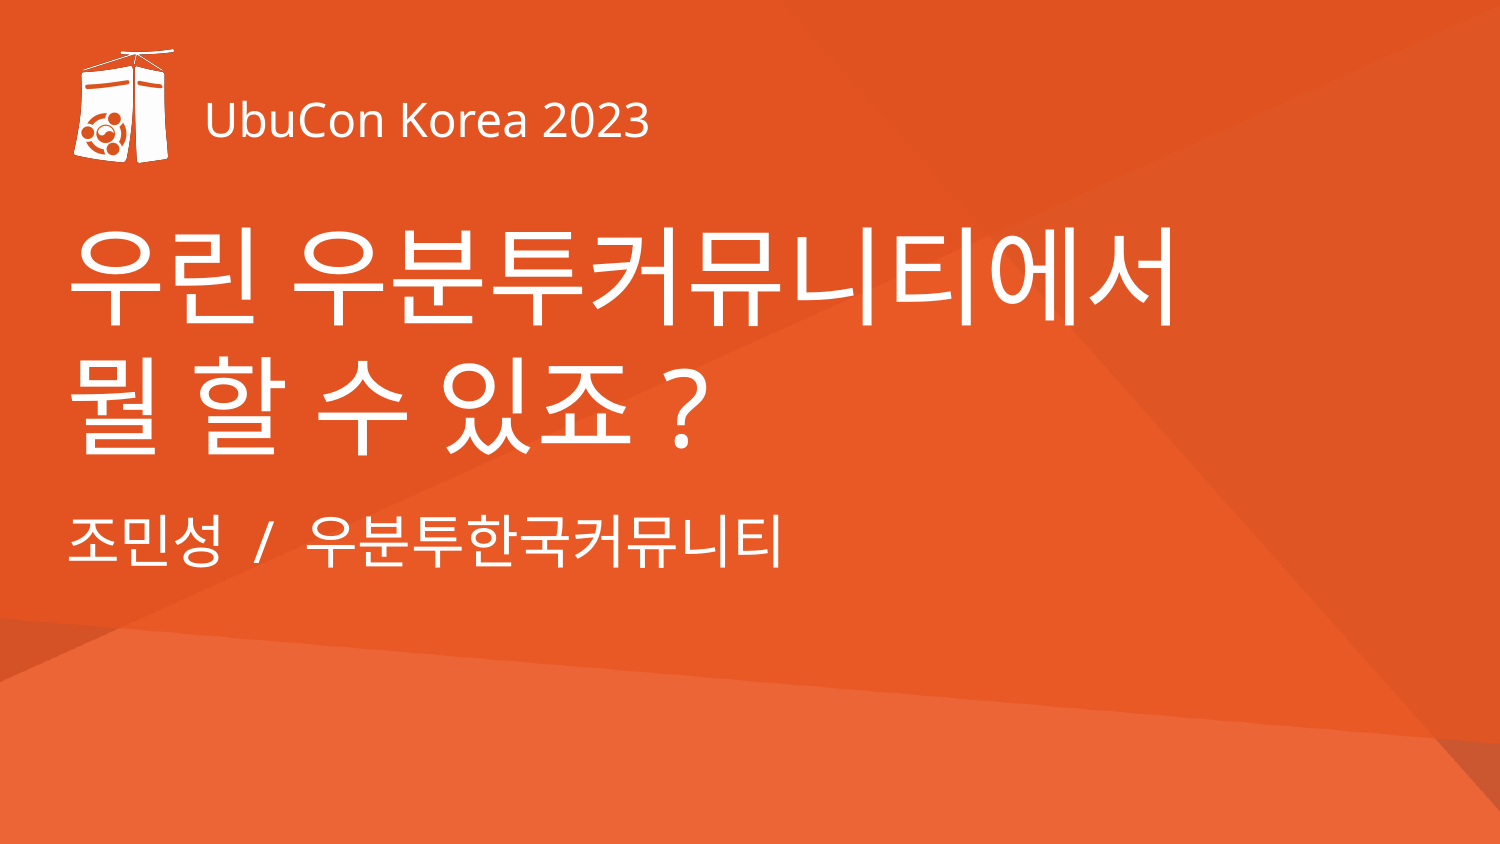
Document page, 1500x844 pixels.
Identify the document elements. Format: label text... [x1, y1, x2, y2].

title 우린 우분투커뮤니티에서 뭘 할 수 있죠? [51, 147, 1449, 484]
picture [0, 0, 1500, 844]
subtitle 조민성 / 우분투한국커뮤니티 [51, 489, 1449, 620]
